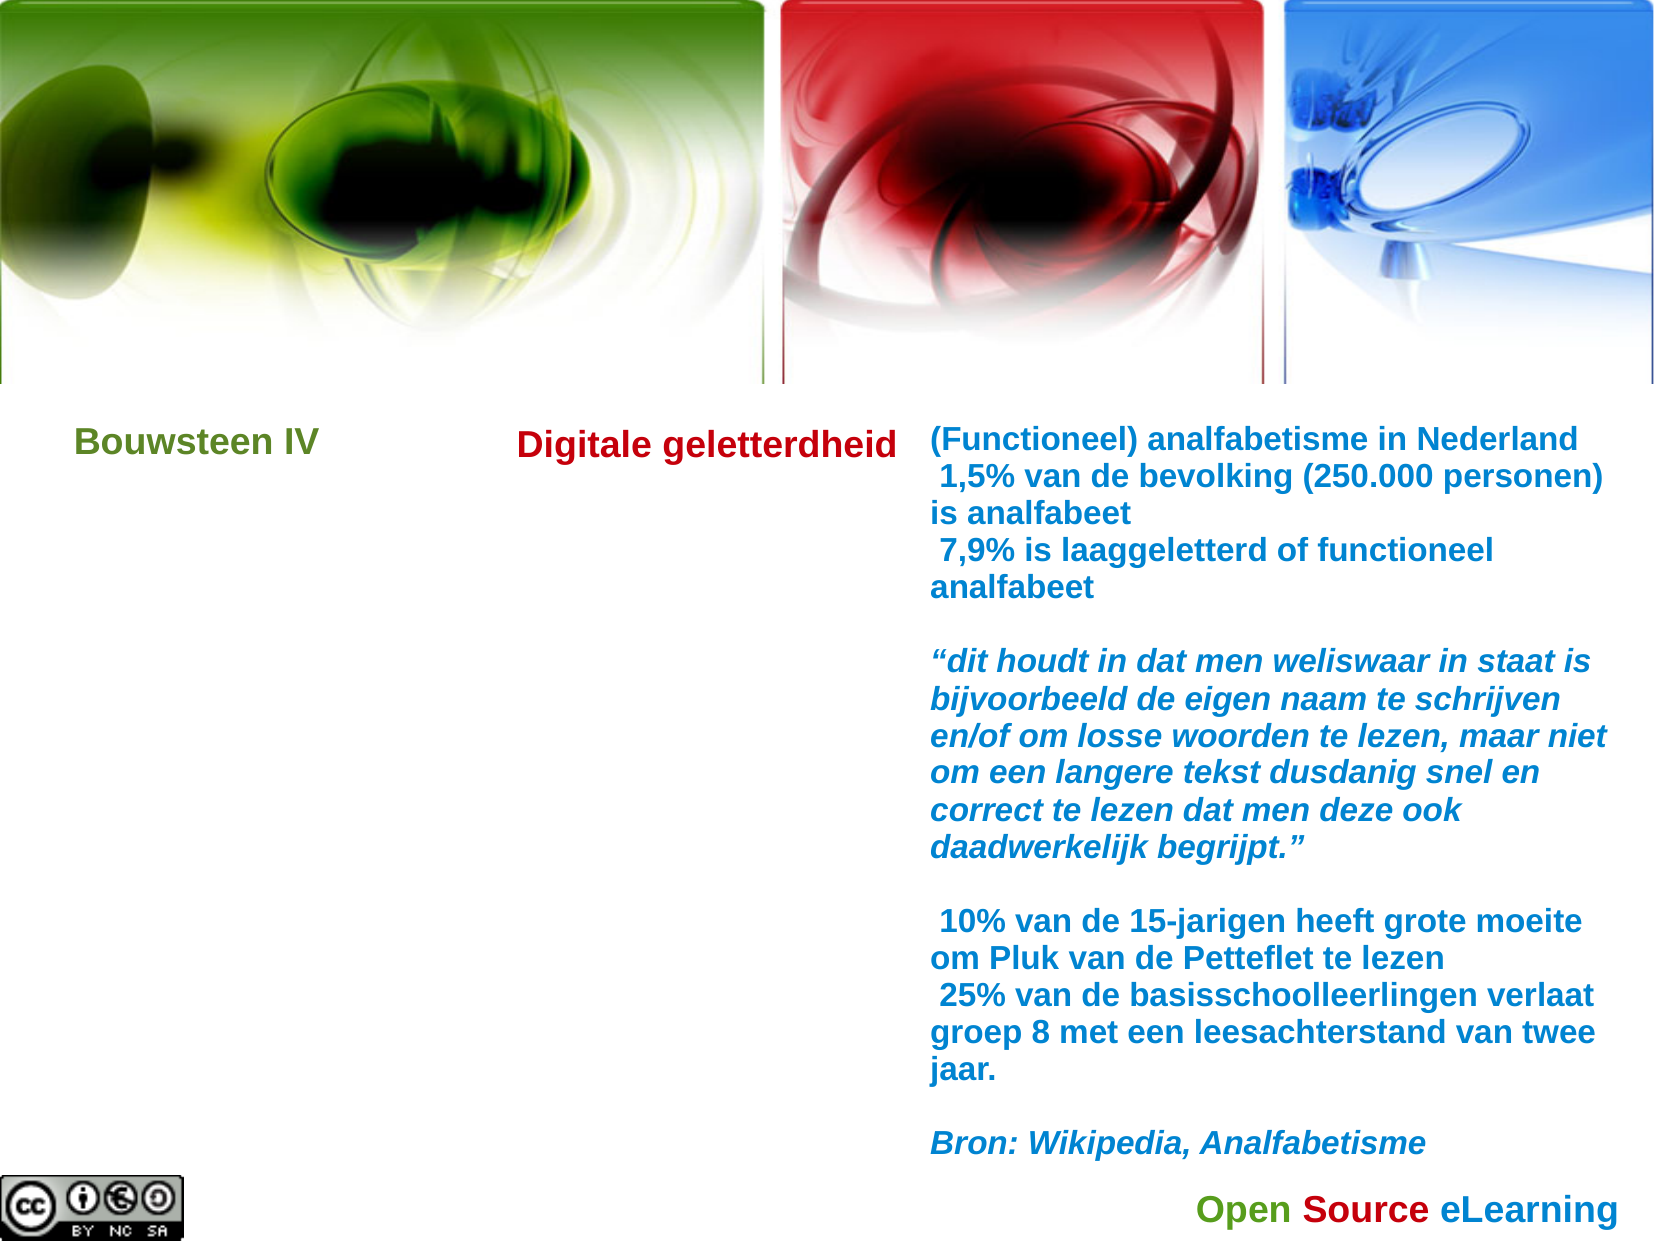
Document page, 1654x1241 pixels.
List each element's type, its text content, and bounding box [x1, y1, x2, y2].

picture [0, 0, 1654, 384]
picture [0, 1175, 184, 1241]
text_box (Functioneel) analfabetisme in Nederland 1,5% van de bevolking (250.000 personen) is analfabeet 7,9% is laaggeletterd of functioneel analfabeet “dit houdt in dat men weliswaar in staat is bijvoorbeeld de eigen naam te schrijven en/of om losse woorden te lezen, maar niet om een langere tekst dusdanig snel en correct te lezen dat men deze ook daadwerkelijk begrijpt.” 10% van de 15-jarigen heeft grote moeite om Pluk van de Petteflet te lezen 25% van de basisschoolleerlingen verlaat groep 8 met een leesachterstand van twee jaar. Bron: Wikipedia, Analfabetisme [915, 413, 1632, 1169]
text_box Digitale geletterdheid [501, 415, 915, 473]
text_box Open Source eLearning [1181, 1181, 1654, 1238]
text_box Bouwsteen IV [59, 413, 591, 471]
